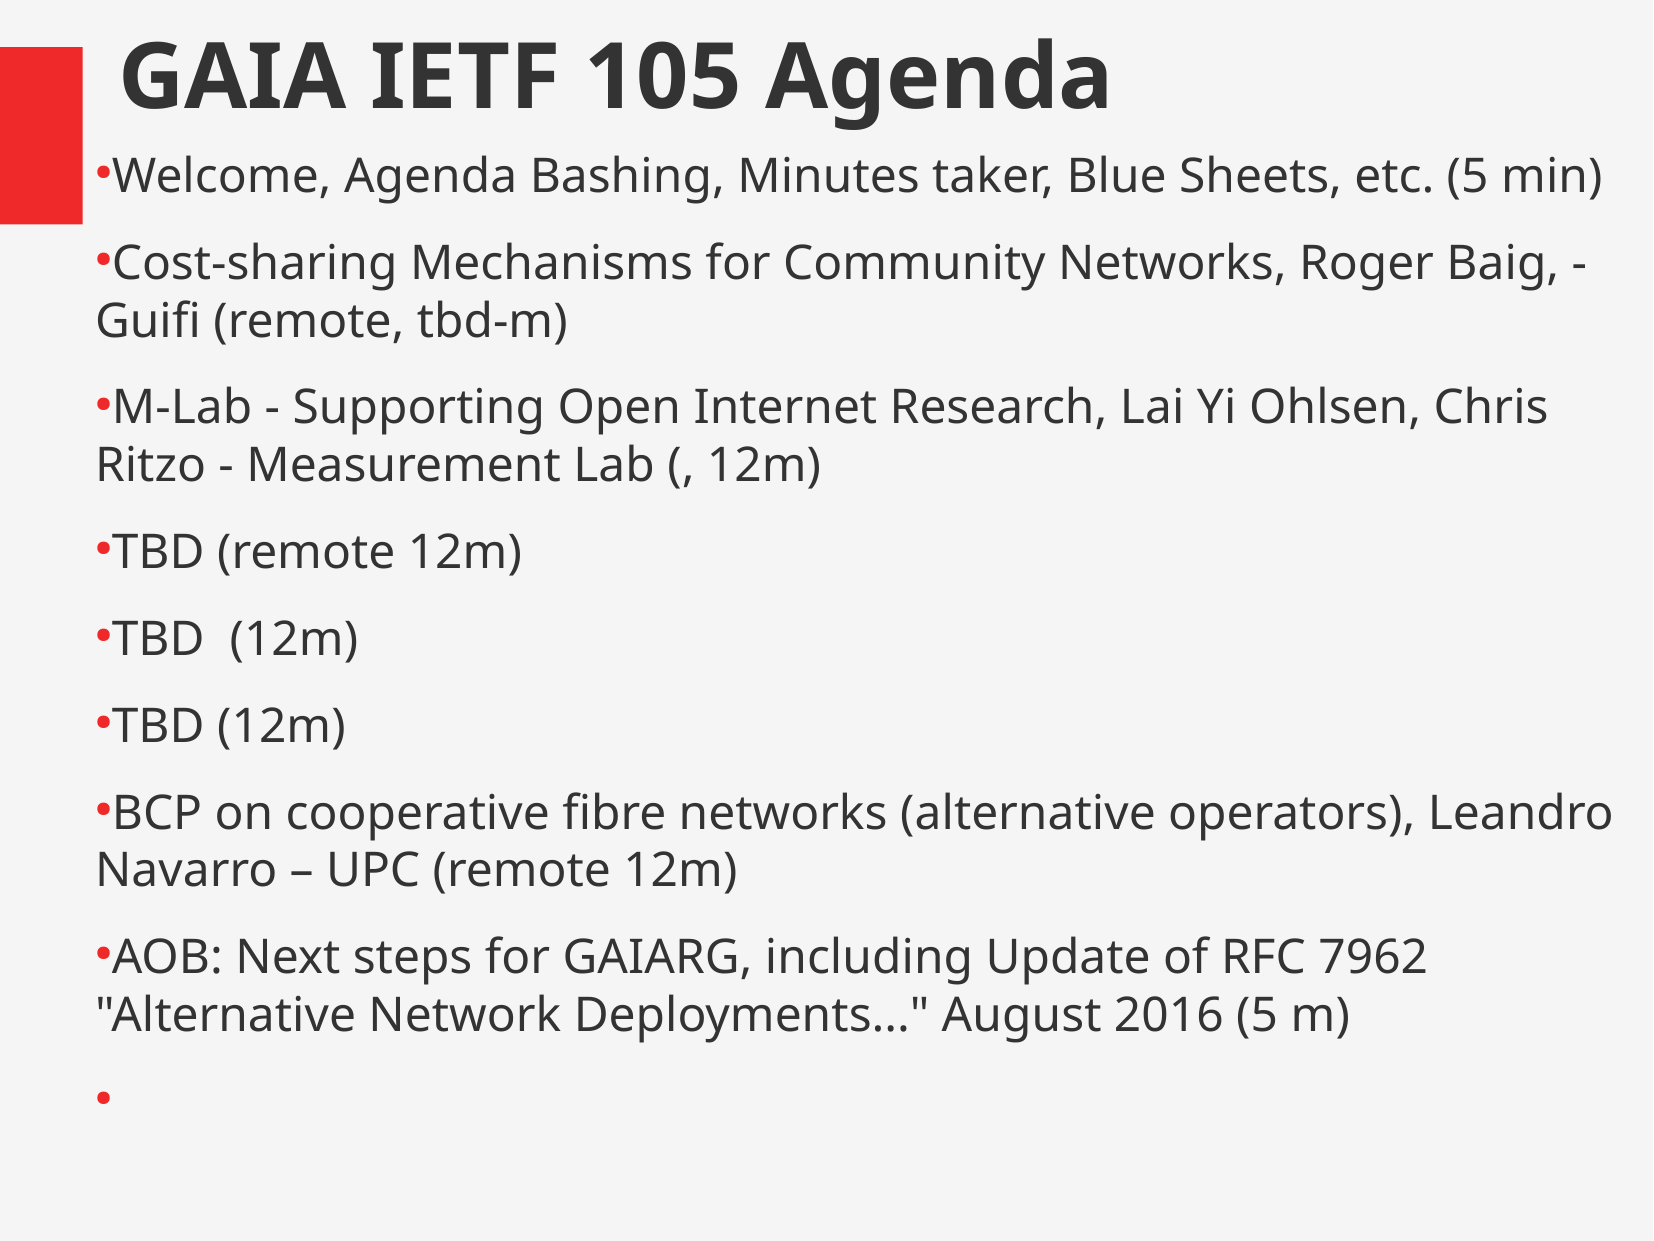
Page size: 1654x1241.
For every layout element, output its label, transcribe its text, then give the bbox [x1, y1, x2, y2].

title GAIA IETF 105 Agenda [118, 0, 1617, 144]
list Welcome, Agenda Bashing, Minutes taker, Blue Sheets, etc. (5 min) Cost-sharing Mechanisms for Community Networks, Roger Baig, - Guifi (remote, tbd-m) M-Lab - Supporting Open Internet Research, Lai Yi Ohlsen, Chris Ritzo - Measurement Lab (, 12m) TBD (remote 12m) TBD (12m) TBD (12m) BCP on cooperative fibre networks (alternative operators), Leandro Navarro – UPC (remote 12m) AOB: Next steps for GAIARG, including Update of RFC 7962 "Alternative Network Deployments..." August 2016 (5 m) [94, 144, 1640, 1135]
